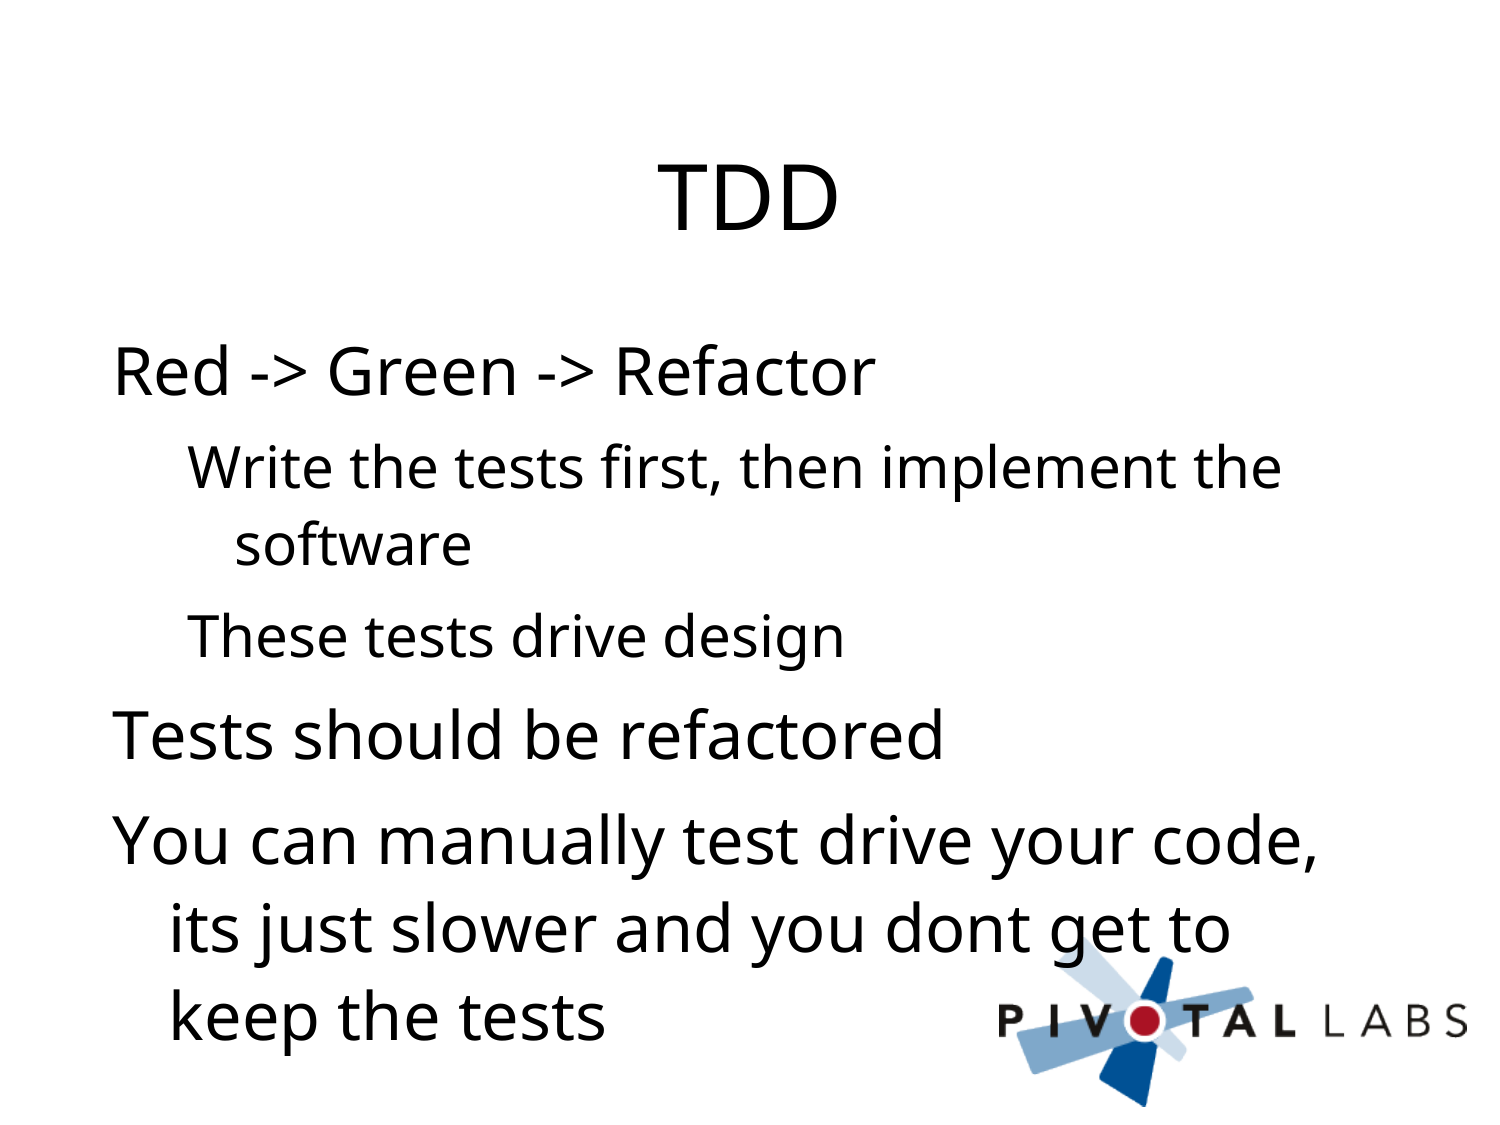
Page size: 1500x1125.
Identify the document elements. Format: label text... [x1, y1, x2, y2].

title TDD [112, 76, 1388, 312]
picture [999, 937, 1467, 1107]
list Red -> Green -> Refactor Write the tests first, then implement the software These tests drive design Tests should be refactored You can manually test drive your code, its just slower and you dont get to keep the tests [112, 324, 1388, 1000]
